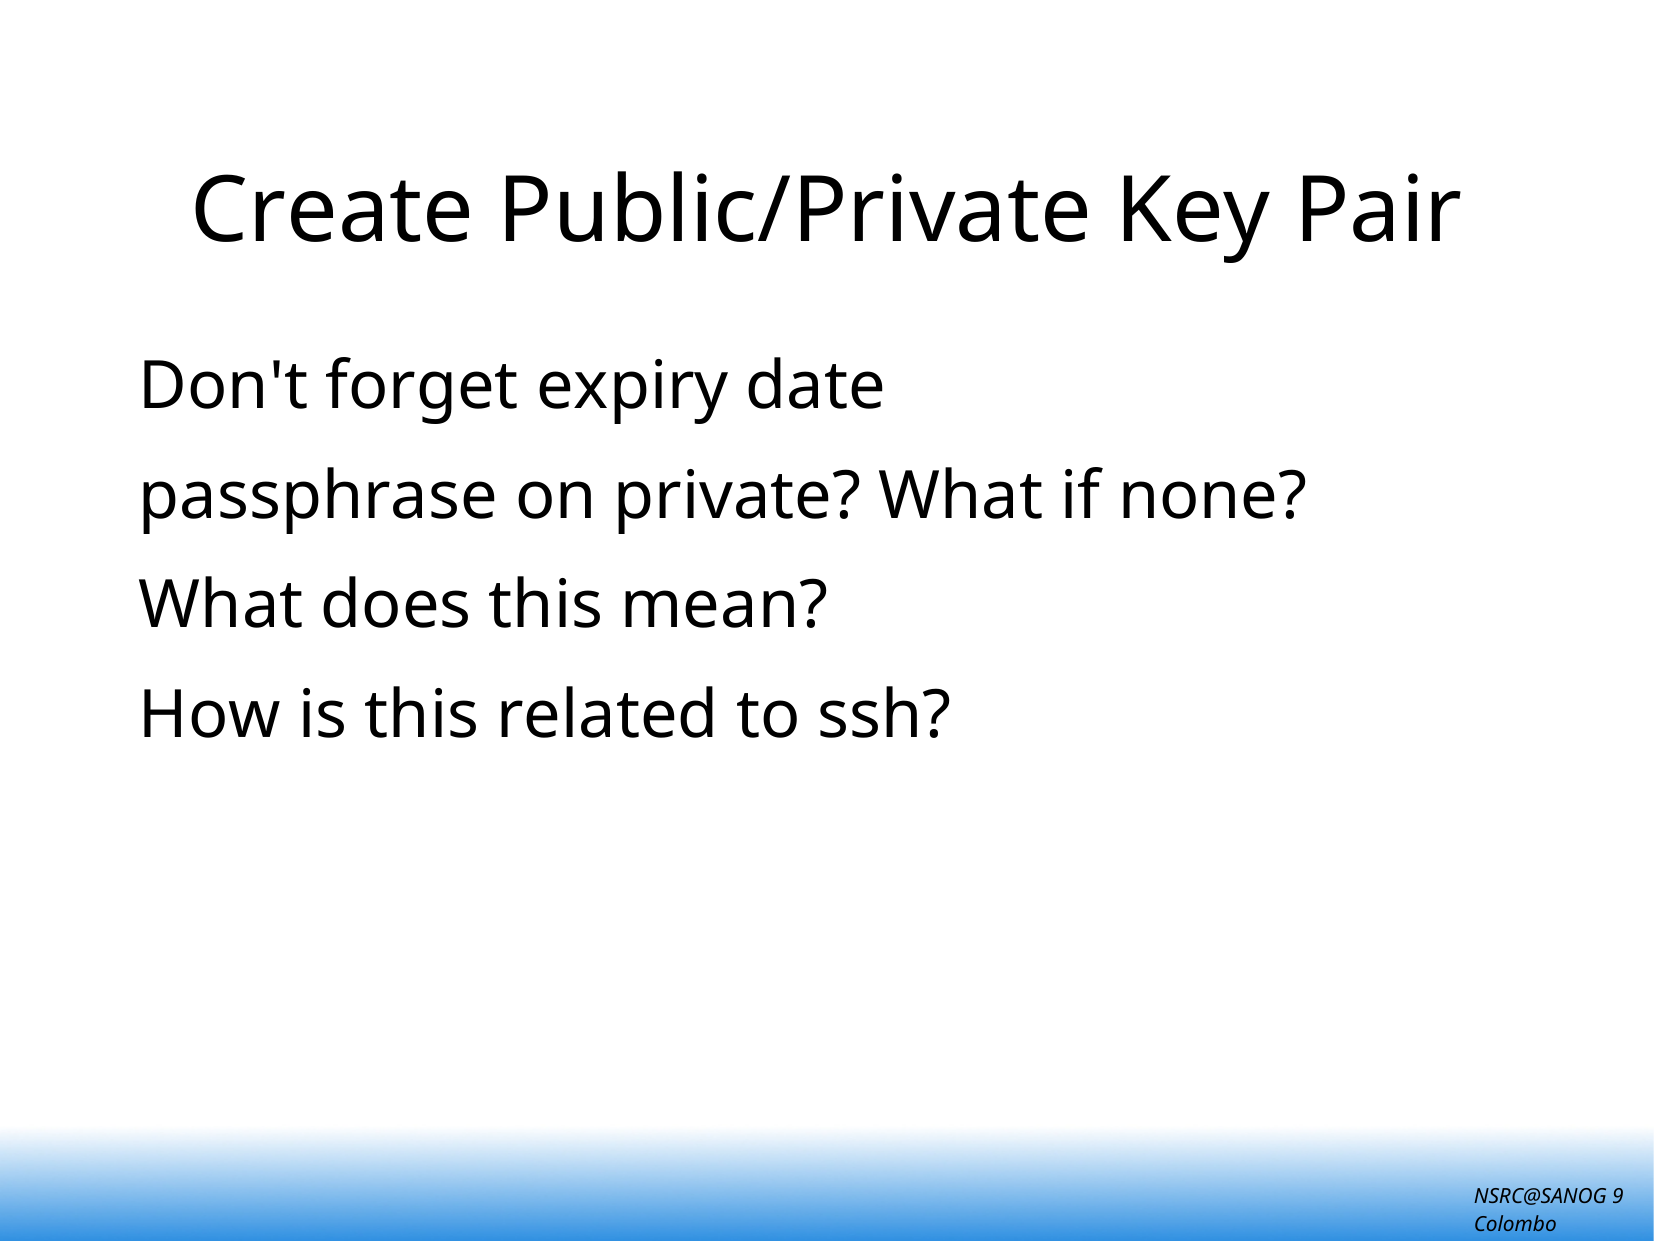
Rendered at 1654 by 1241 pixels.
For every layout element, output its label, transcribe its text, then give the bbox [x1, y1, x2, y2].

title Create Public/Private Key Pair [121, 102, 1534, 310]
list Don't forget expiry date passphrase on private? What if none? What does this mean? How is this related to ssh? [121, 344, 1534, 1127]
picture [0, 1124, 1654, 1241]
